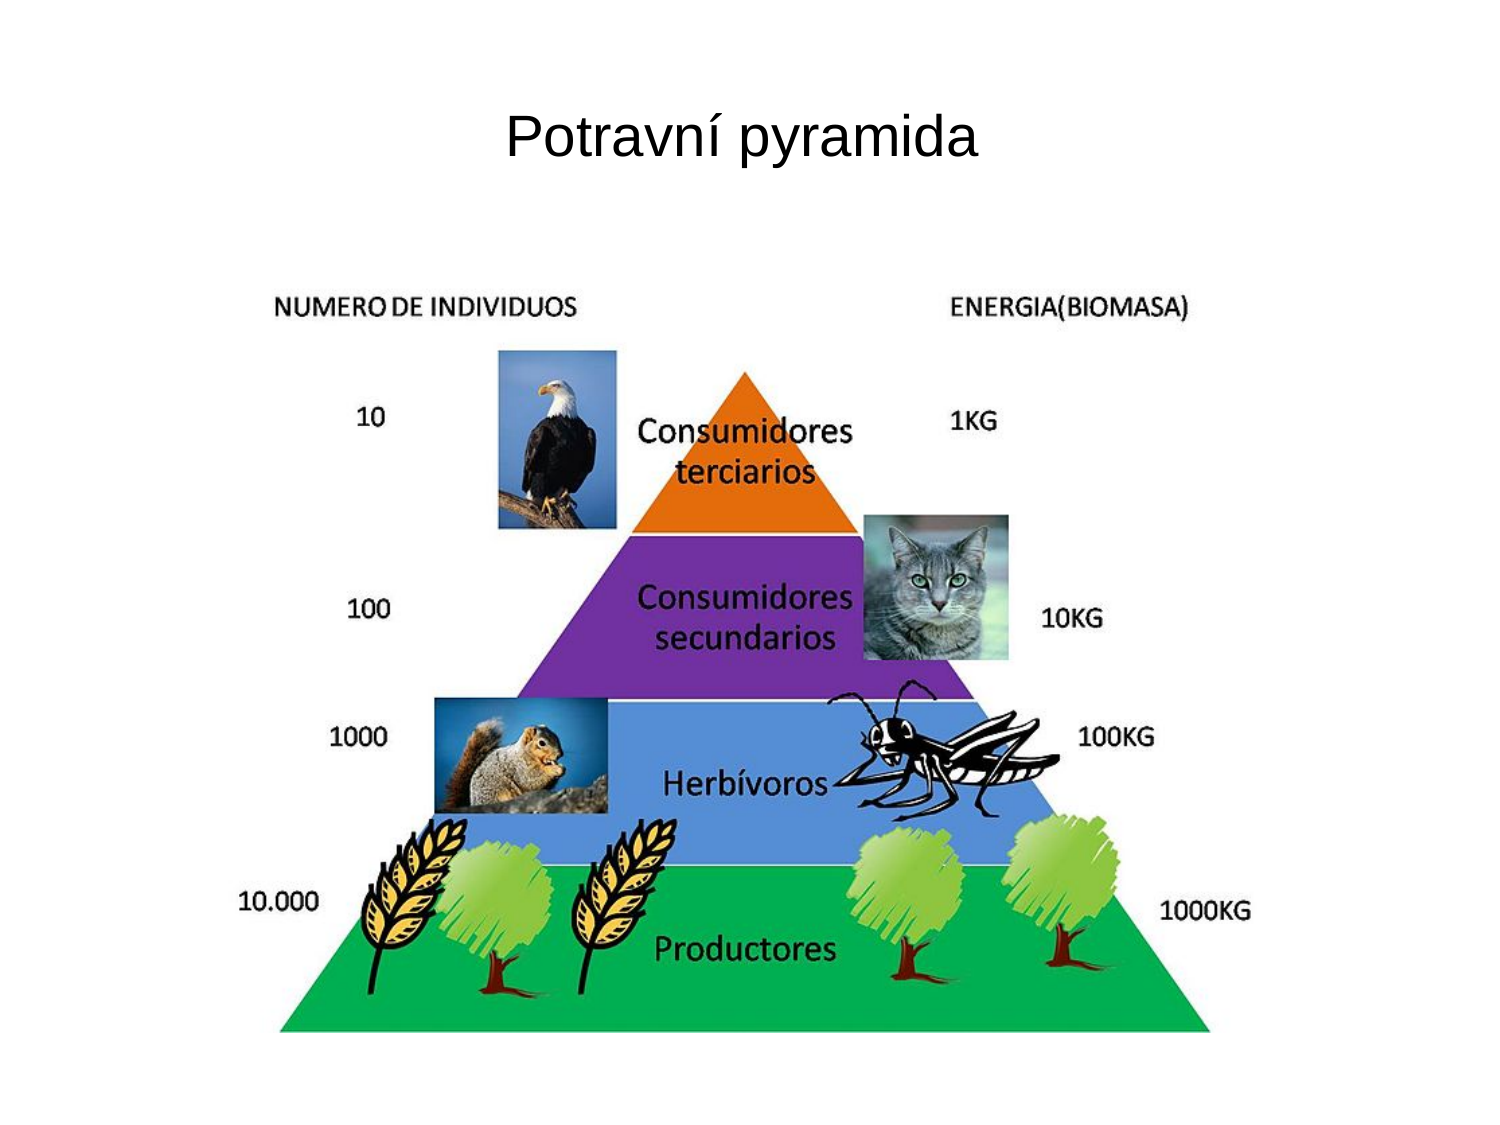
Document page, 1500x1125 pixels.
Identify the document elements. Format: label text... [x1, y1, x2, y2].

text_box Potravní pyramida [490, 90, 995, 176]
picture [218, 278, 1294, 1033]
